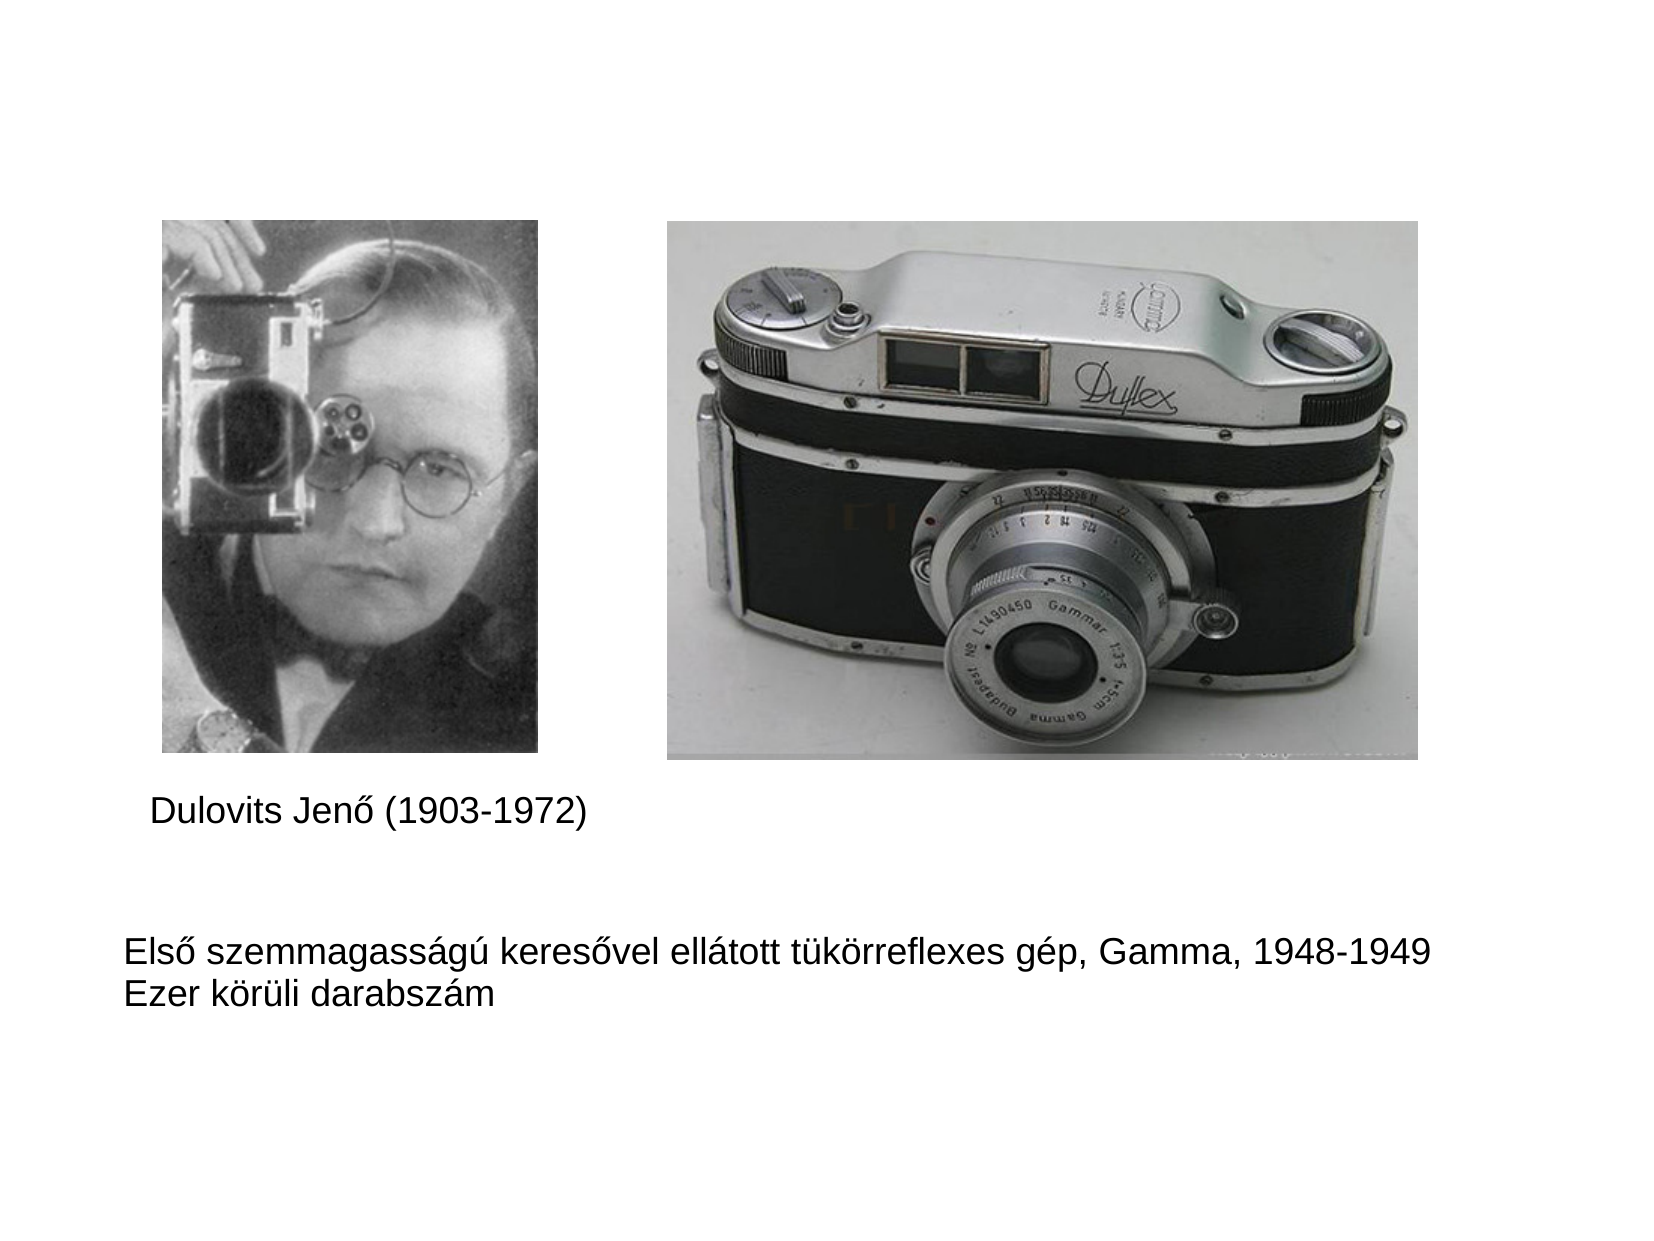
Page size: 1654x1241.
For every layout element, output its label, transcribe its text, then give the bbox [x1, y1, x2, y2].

text_box Dulovits Jenő (1903-1972) [134, 782, 604, 840]
picture [162, 220, 538, 753]
text_box Első szemmagasságú keresővel ellátott tükörreflexes gép, Gamma, 1948-1949 Ezer körüli darabszám [108, 922, 1447, 1022]
picture [667, 221, 1418, 760]
